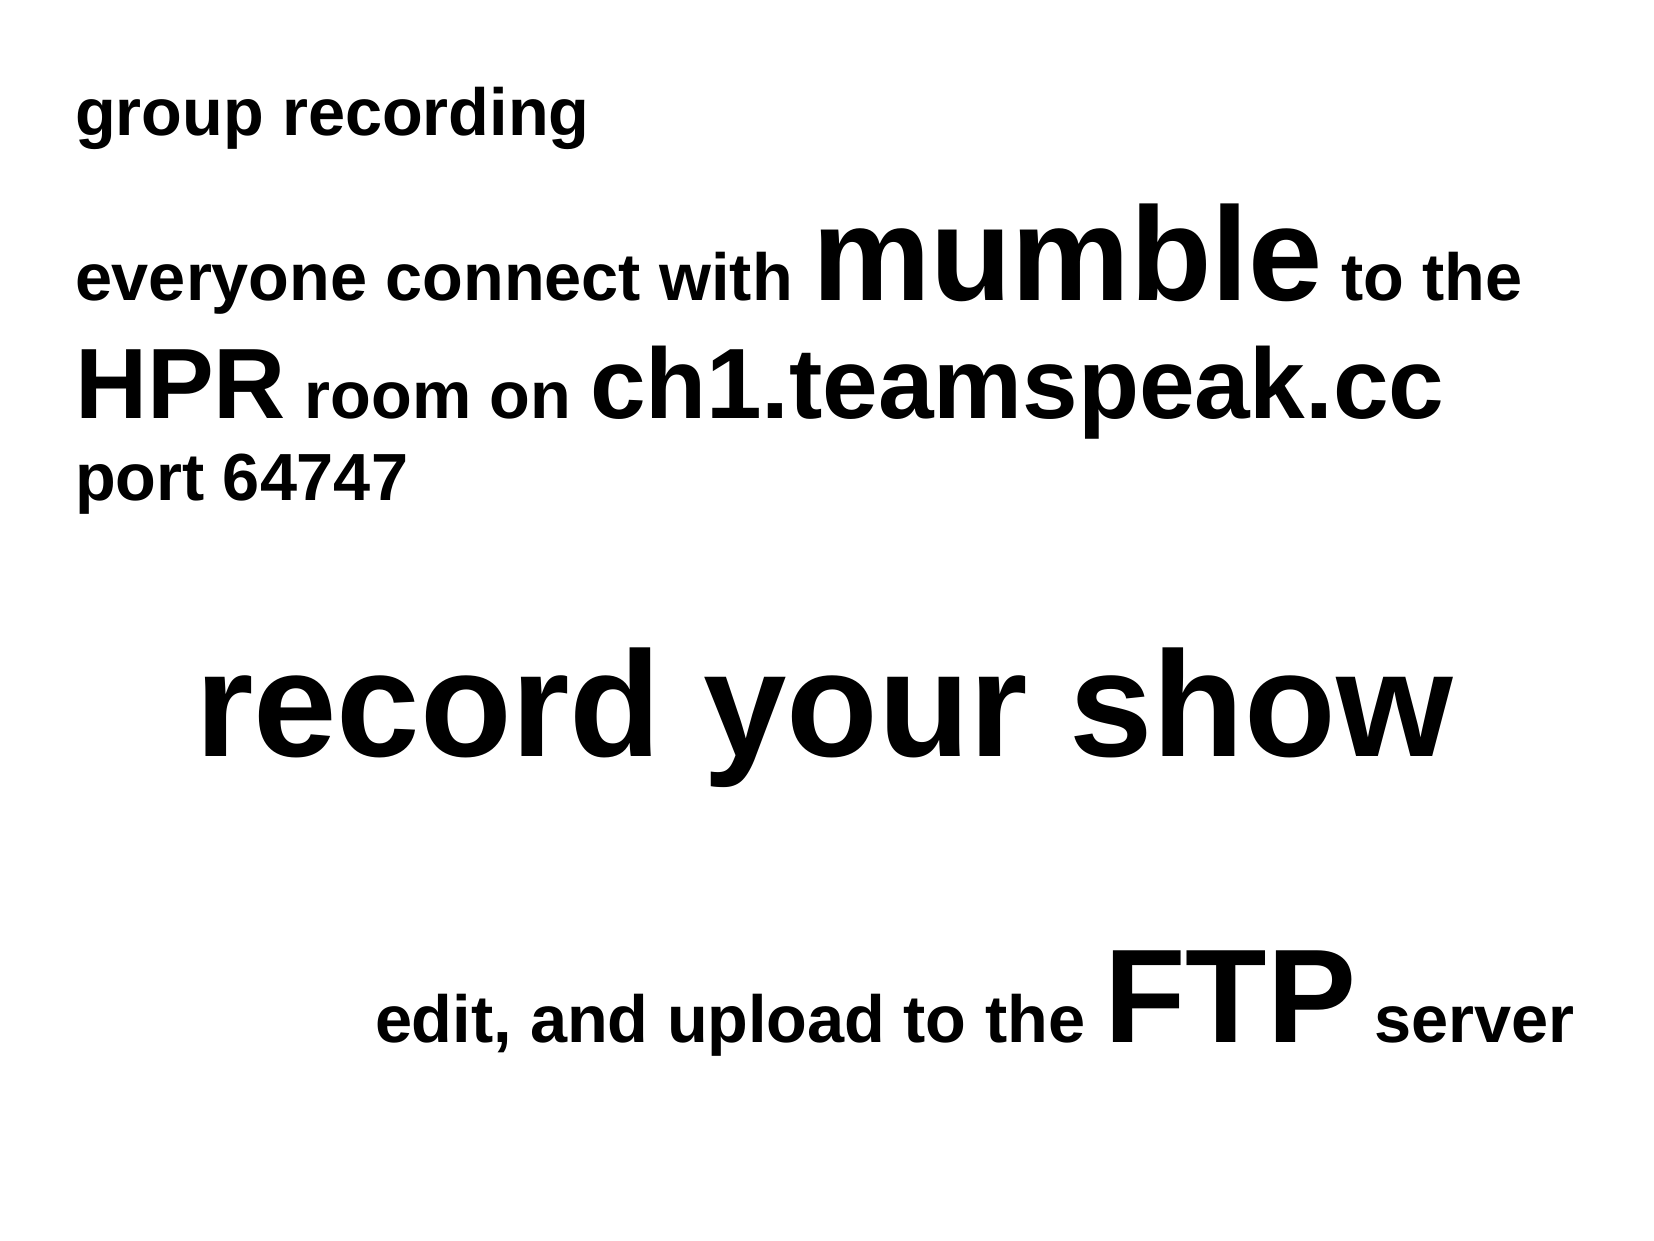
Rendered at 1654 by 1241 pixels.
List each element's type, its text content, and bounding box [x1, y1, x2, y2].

list group recording everyone connect with mumble to the HPR room on ch1.teamspeak.cc port 64747 record your show edit, and upload to the FTP server [75, 75, 1576, 1088]
